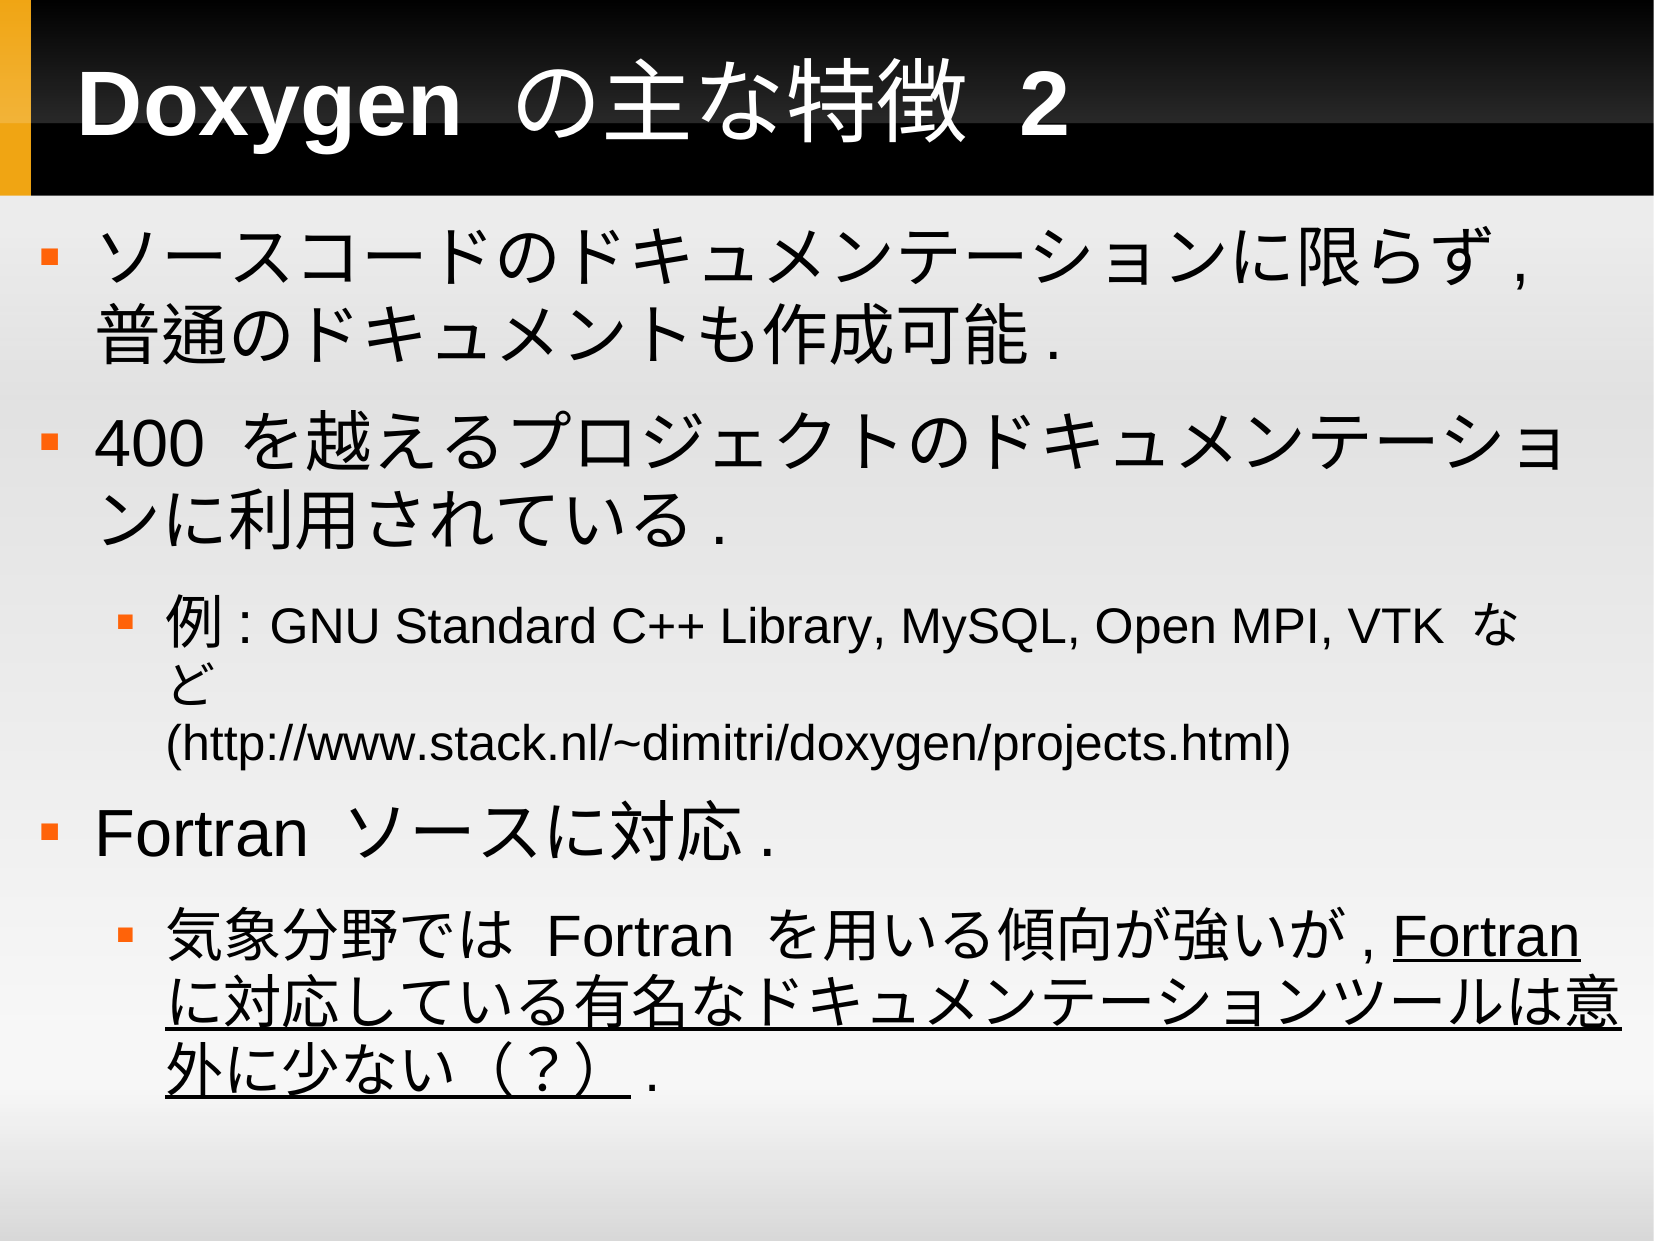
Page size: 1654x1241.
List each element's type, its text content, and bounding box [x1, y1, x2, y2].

title Doxygen の主な特徴 2 [76, 0, 1565, 208]
picture [0, 0, 1654, 1241]
list ソースコードのドキュメンテーションに限らず, 普通のドキュメントも作成可能. 400 を越えるプロジェクトのドキュメンテーションに利用されている. 例: GNU Standard C++ Library, MySQL, Open MPI, VTK など (http://www.stack.nl/~dimitri/doxygen/projects.html) Fortran ソースに対応. 気象分野では Fortran を用いる傾向が強いが, Fortranに対応している有名なドキュメンテーションツールは意外に少ない（？）. [23, 219, 1625, 1142]
